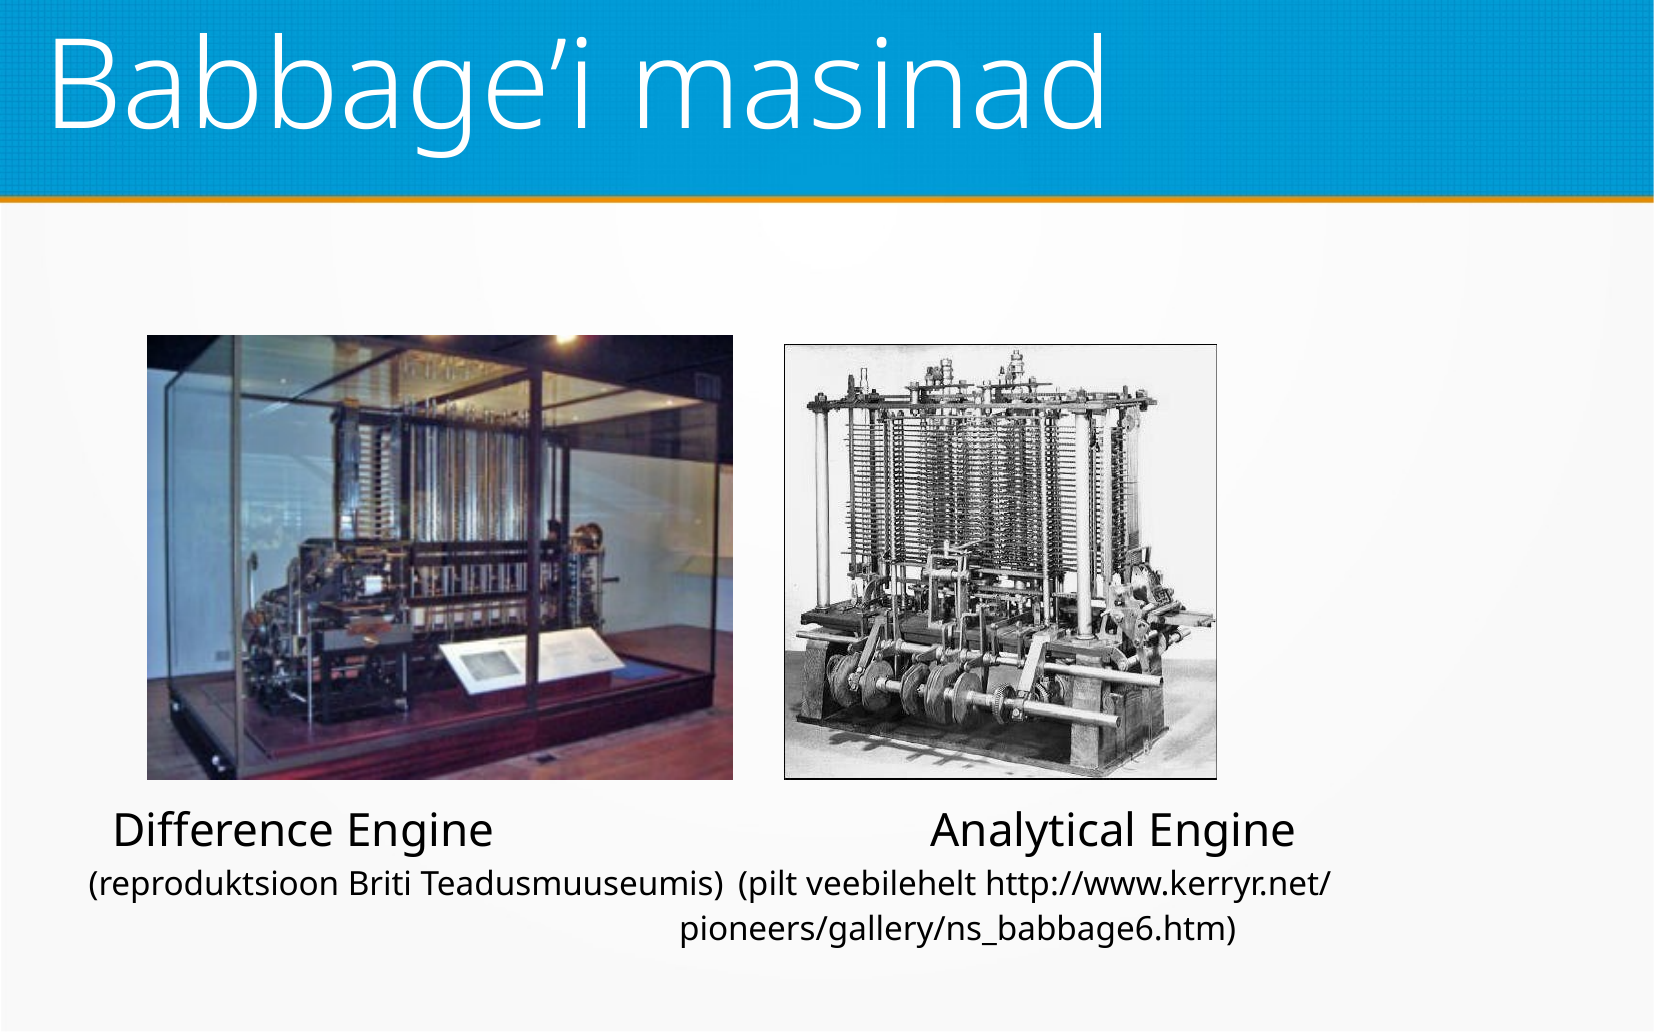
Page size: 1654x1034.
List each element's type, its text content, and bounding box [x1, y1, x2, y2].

picture [0, 195, 1654, 1034]
title Babbage’i masinad [43, 0, 1619, 166]
text_box Difference Engine Analytical Engine (reproduktsioon Briti Teadusmuuseumis) (pilt veebilehelt http://www.kerryr.net/ pioneers/gallery/ns_babbage6.htm) [82, 794, 1412, 954]
